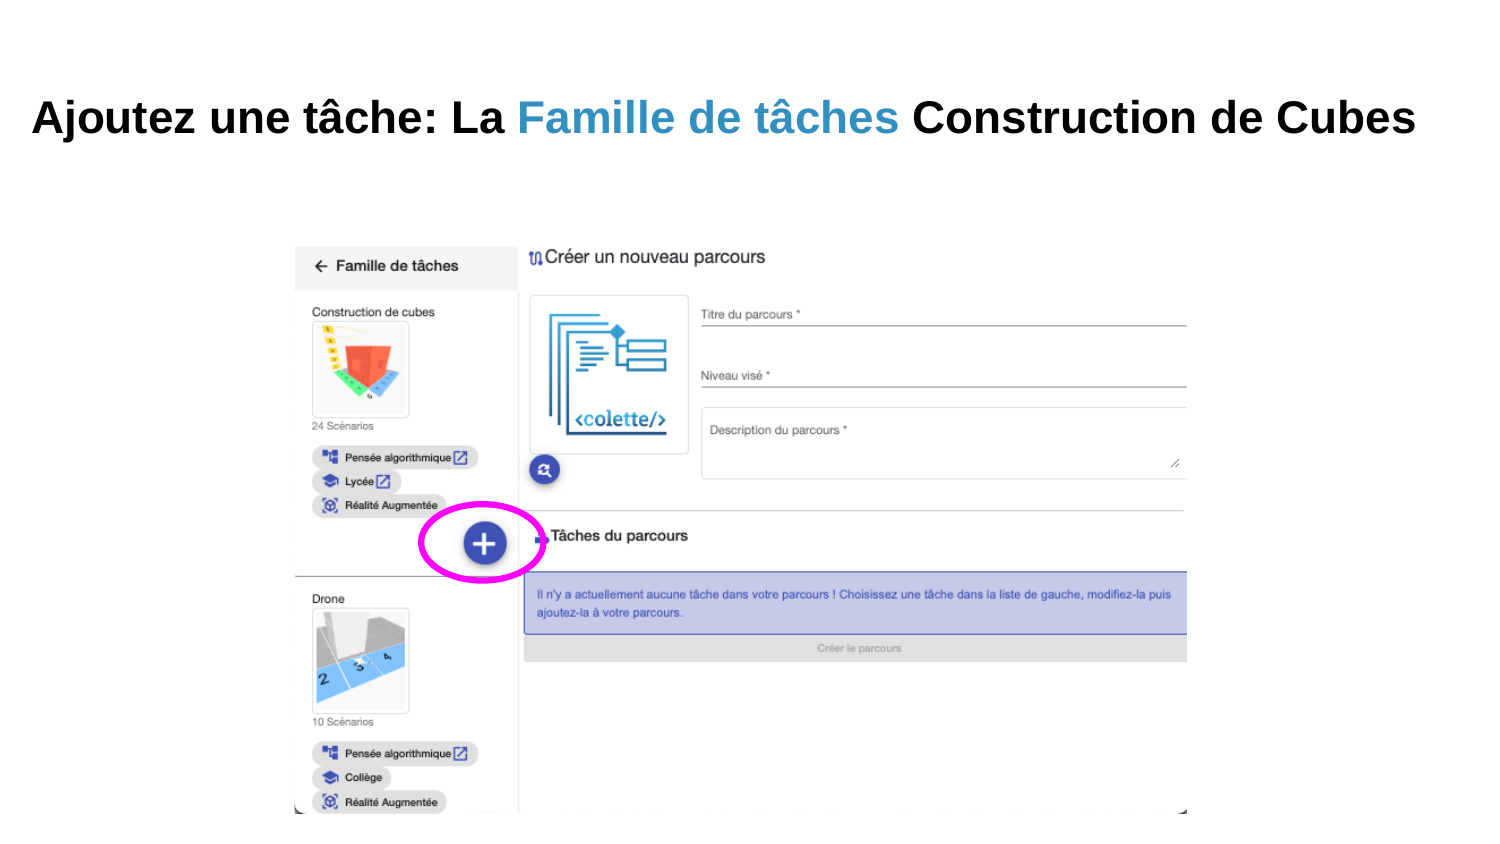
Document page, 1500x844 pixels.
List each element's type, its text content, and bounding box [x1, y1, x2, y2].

title Ajoutez une tâche: La Famille de tâches Construction de Cubes [16, 72, 1487, 167]
picture [294, 246, 1187, 814]
